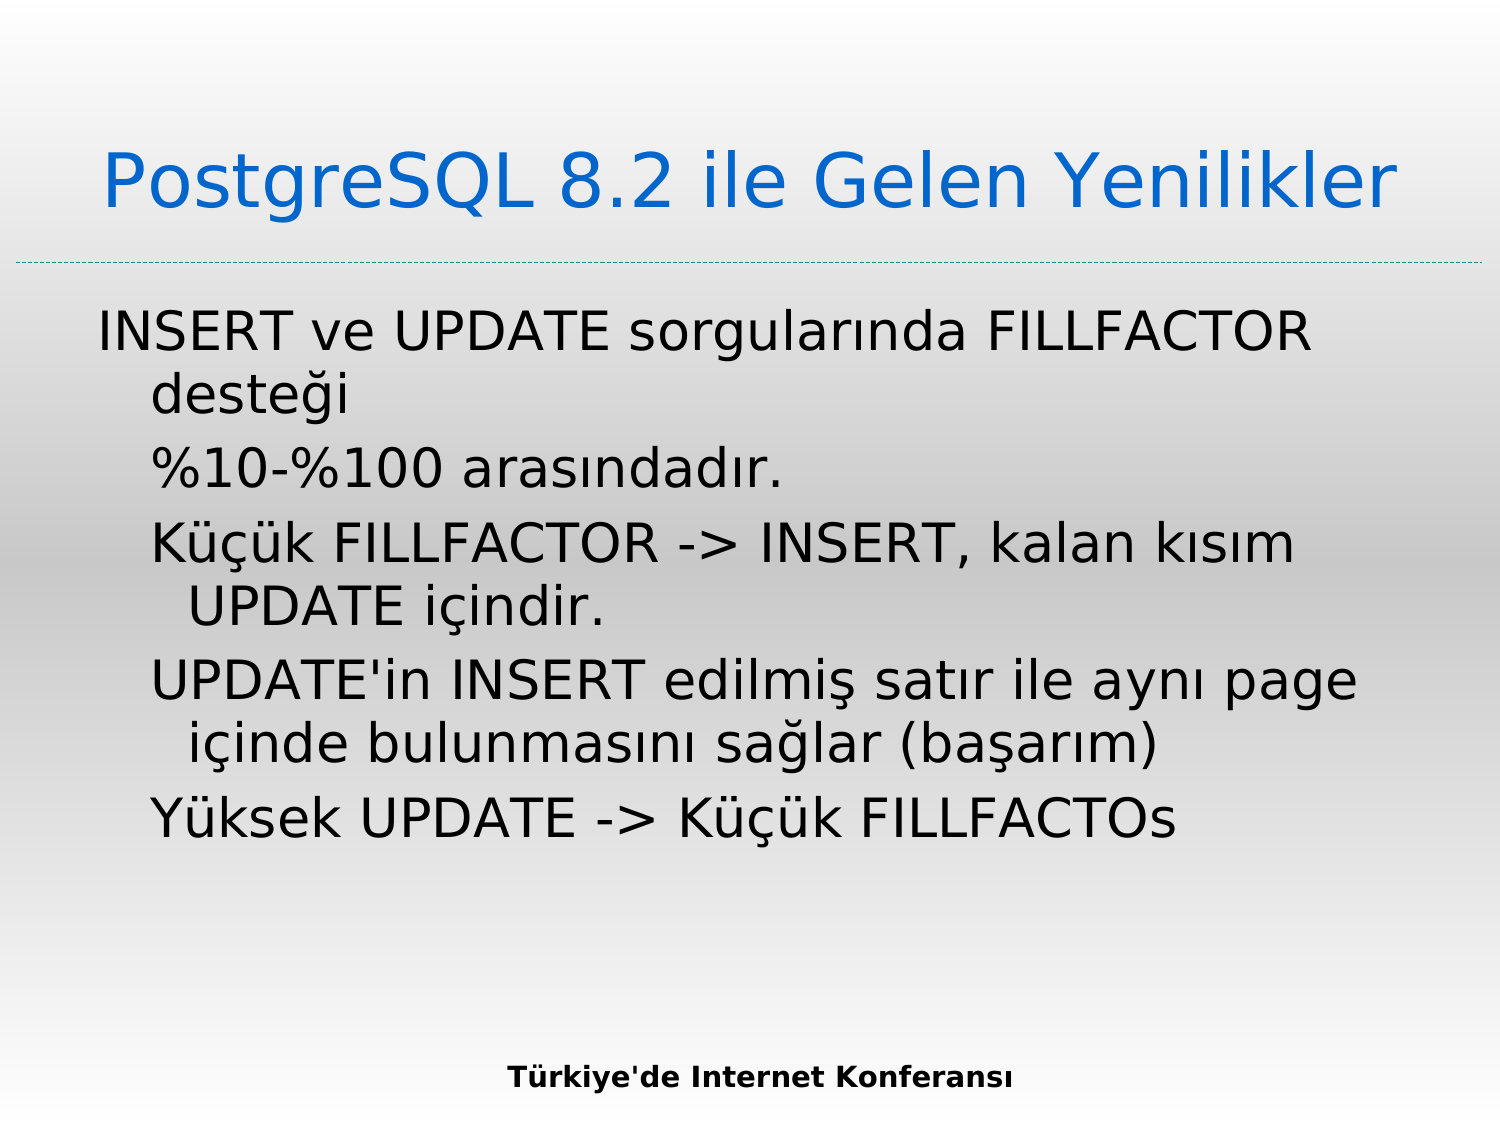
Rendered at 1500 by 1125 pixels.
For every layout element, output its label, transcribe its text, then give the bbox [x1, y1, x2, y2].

list INSERT ve UPDATE sorgularında FILLFACTOR desteği %10-%100 arasındadır. Küçük FILLFACTOR -> INSERT, kalan kısım UPDATE içindir. UPDATE'in INSERT edilmiş satır ile aynı page içinde bulunmasını sağlar (başarım) Yüksek UPDATE -> Küçük FILLFACTOs [0, 299, 1500, 975]
title PostgreSQL 8.2 ile Gelen Yenilikler [0, 0, 1500, 225]
